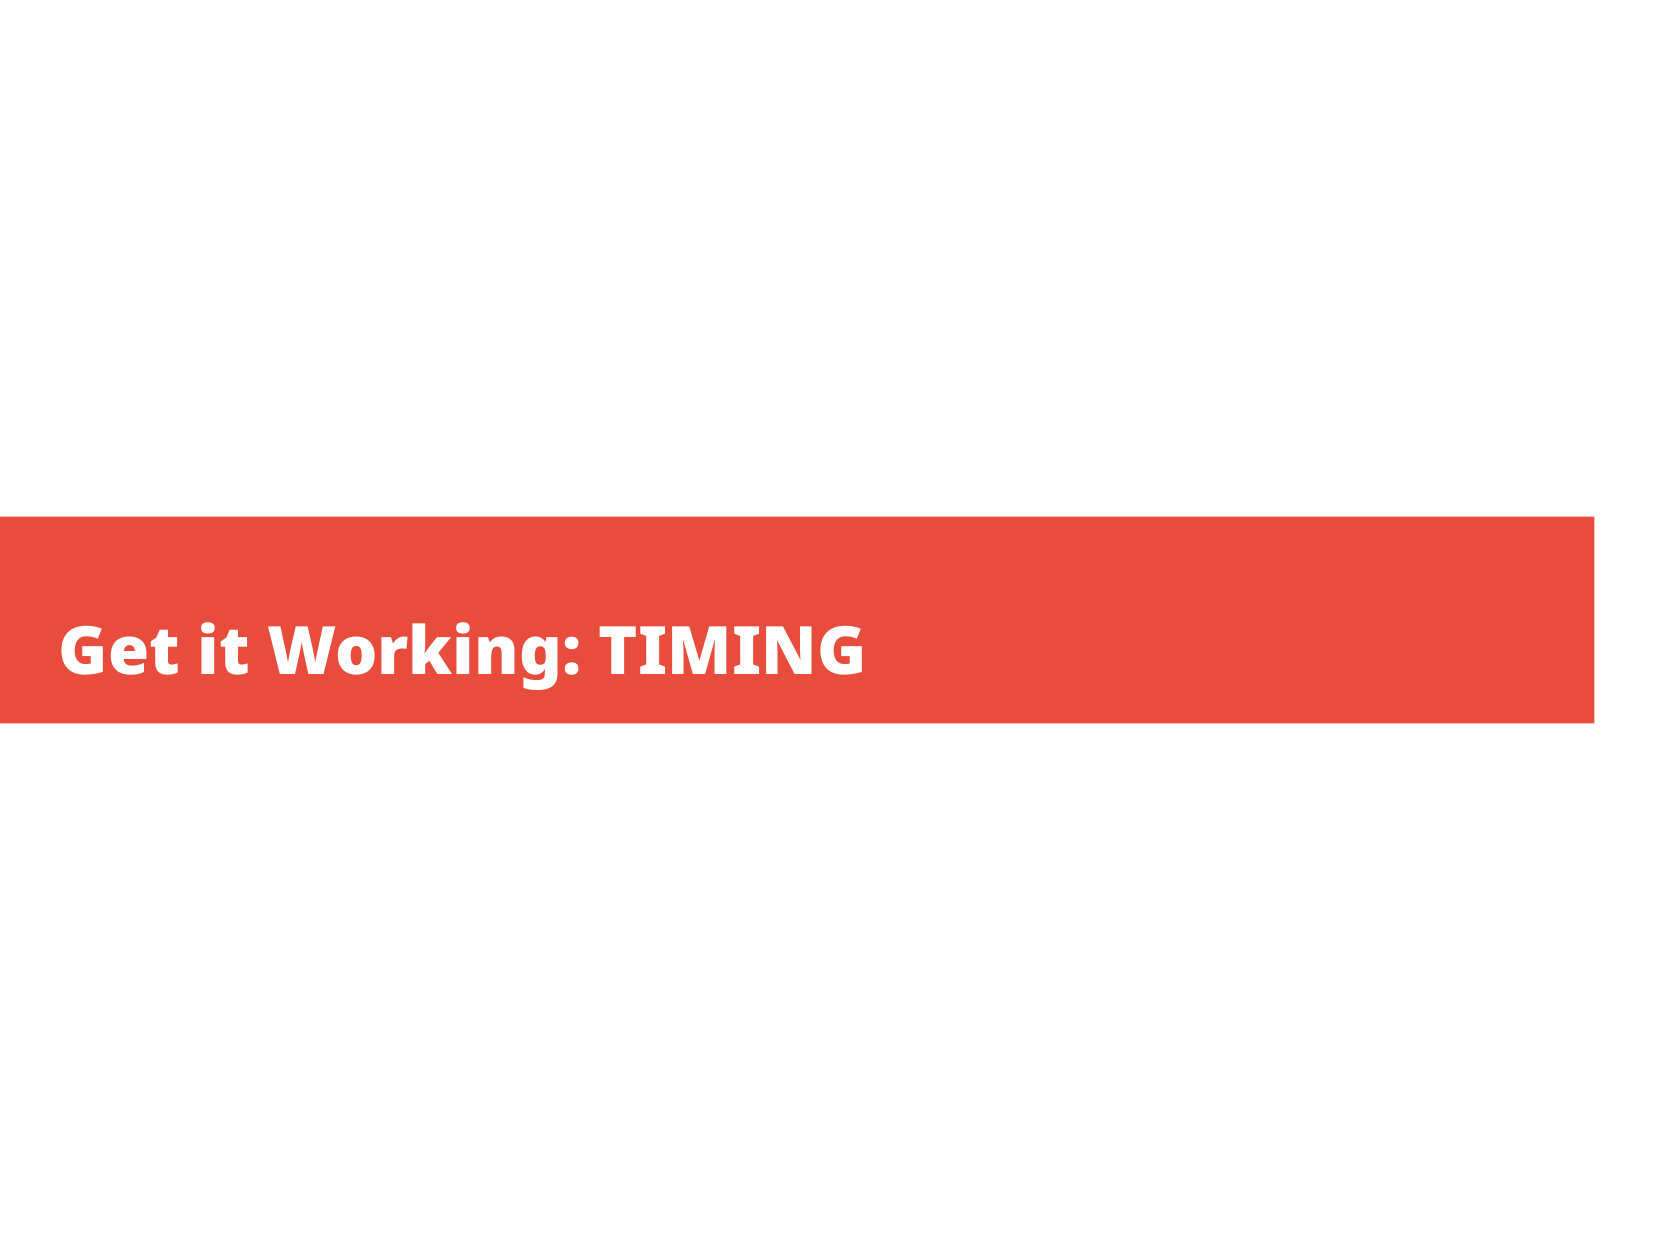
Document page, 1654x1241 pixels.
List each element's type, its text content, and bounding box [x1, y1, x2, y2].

title Get it Working: TIMING [59, 546, 1595, 694]
